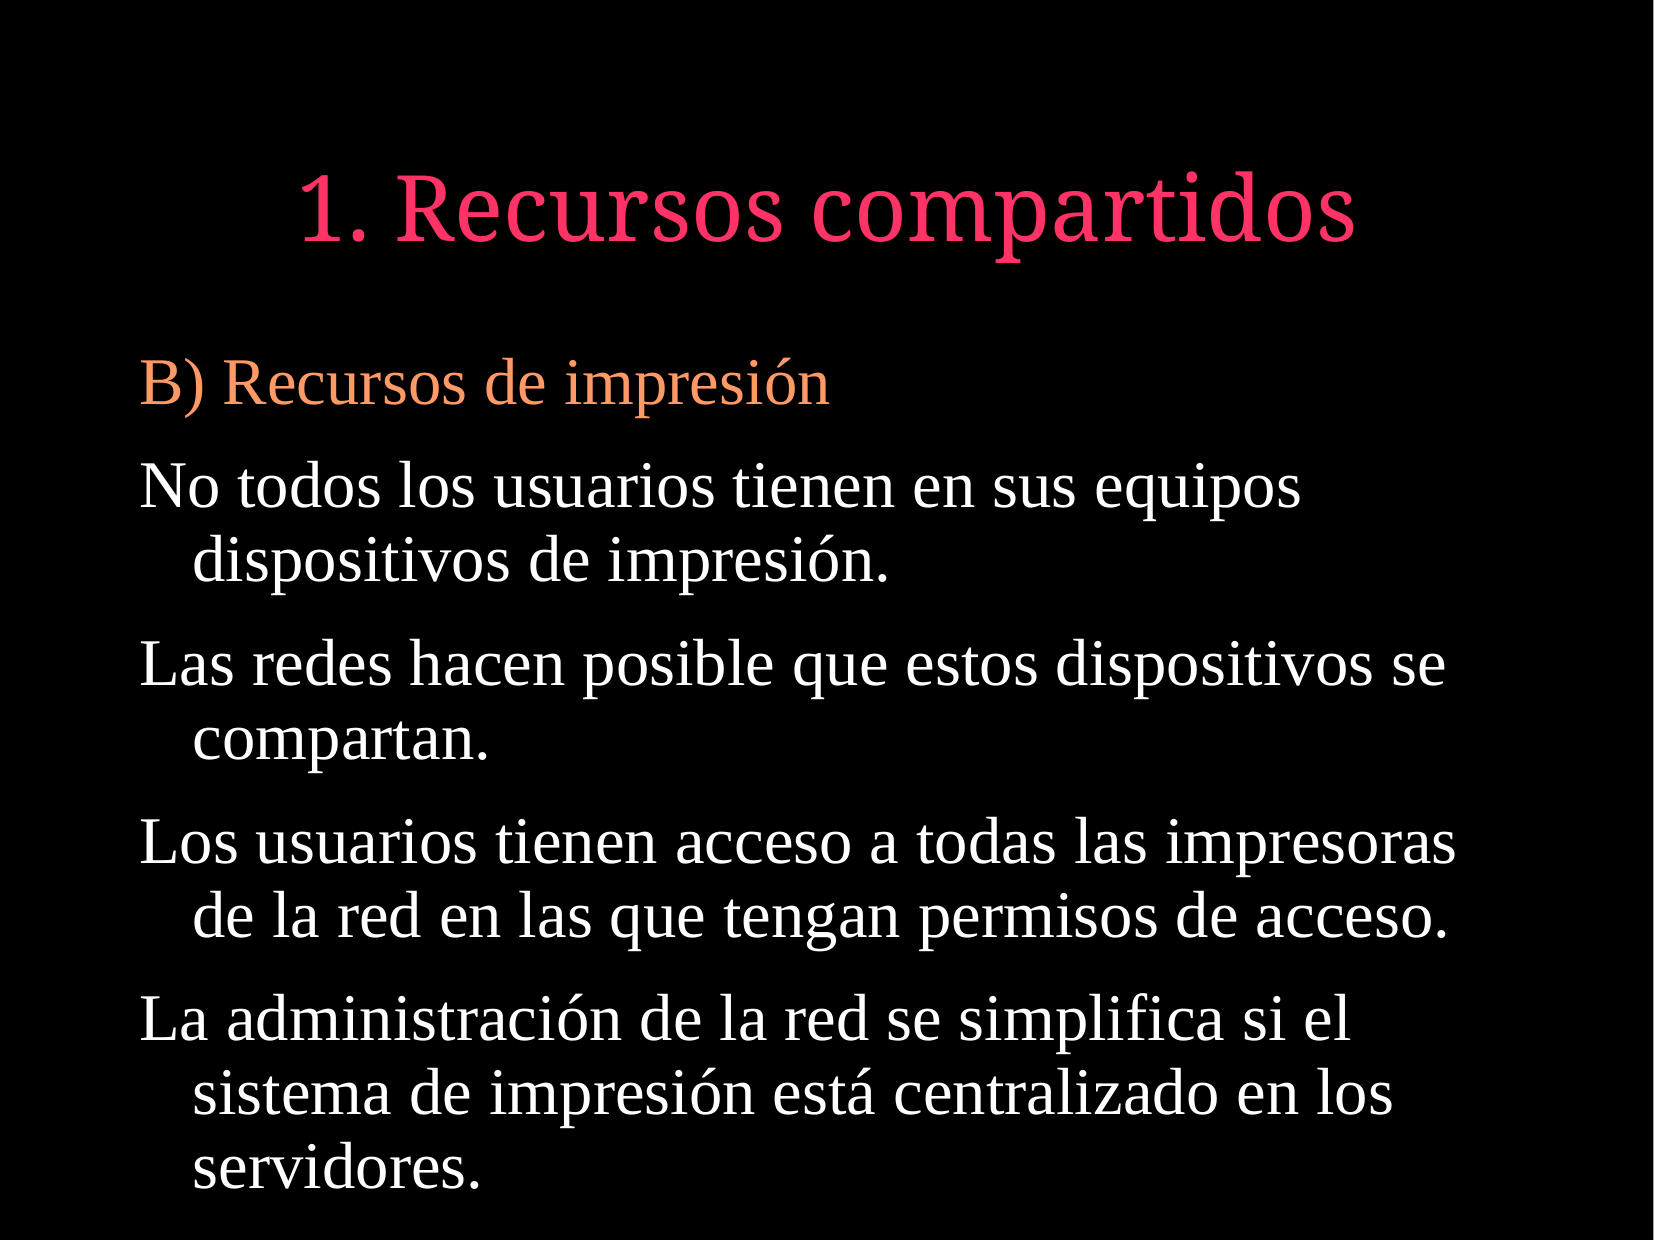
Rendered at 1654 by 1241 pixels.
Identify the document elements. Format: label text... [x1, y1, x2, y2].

list B) Recursos de impresión No todos los usuarios tienen en sus equipos dispositivos de impresión. Las redes hacen posible que estos dispositivos se compartan. Los usuarios tienen acceso a todas las impresoras de la red en las que tengan permisos de acceso. La administración de la red se simplifica si el sistema de impresión está centralizado en los servidores. [121, 344, 1534, 1204]
title 1. Recursos compartidos [121, 102, 1534, 311]
